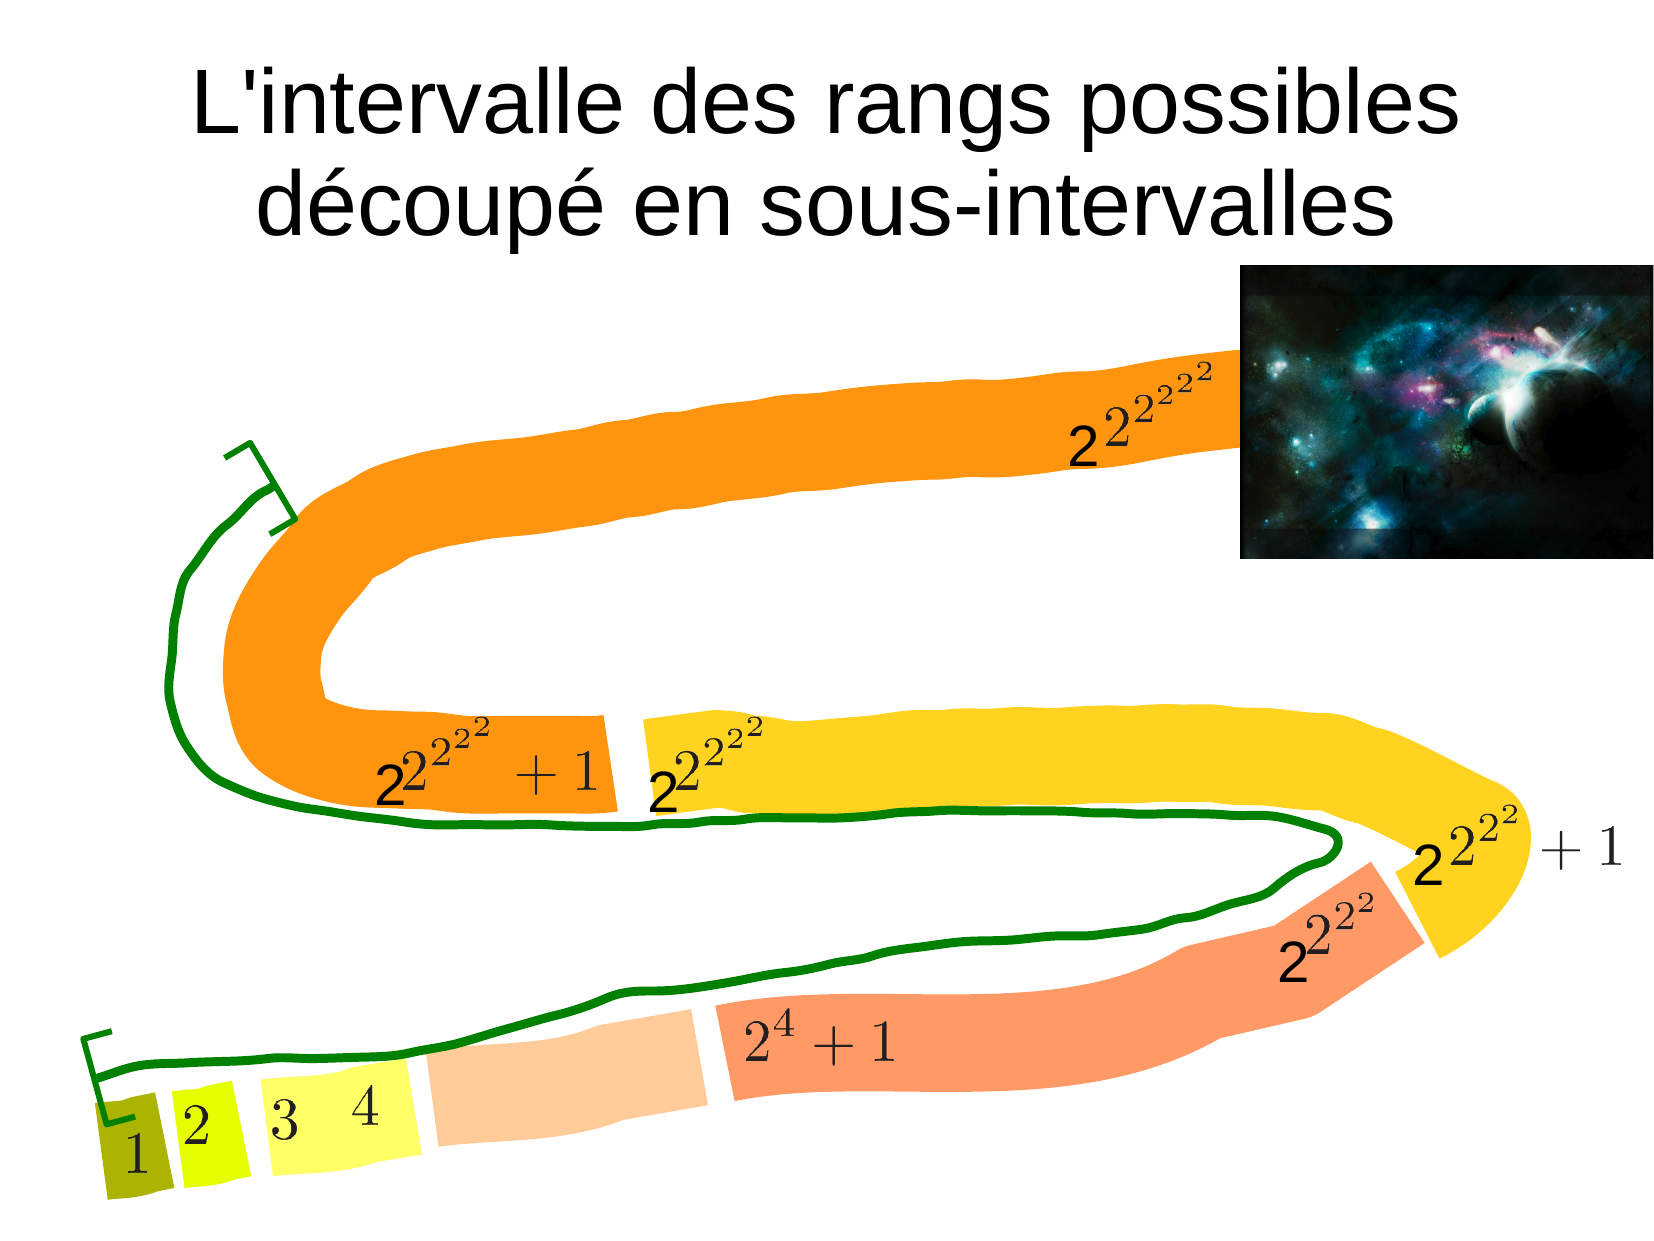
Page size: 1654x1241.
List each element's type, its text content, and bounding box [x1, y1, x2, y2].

text_box 2 [1397, 825, 1456, 906]
title L'intervalle des rangs possibles découpé en sous-intervalles [82, 49, 1571, 257]
text_box 2 [360, 745, 418, 826]
picture [1443, 797, 1630, 873]
text_box 2 [1262, 922, 1321, 1003]
picture [1098, 354, 1221, 454]
text_box 2 [1053, 406, 1111, 487]
picture [346, 1080, 387, 1133]
picture [265, 1093, 307, 1147]
picture [738, 1003, 902, 1069]
picture [177, 1099, 218, 1152]
picture [1299, 885, 1381, 962]
picture [668, 709, 768, 798]
text_box 2 [632, 752, 691, 833]
picture [1240, 265, 1654, 559]
picture [118, 1127, 159, 1181]
picture [395, 709, 606, 798]
